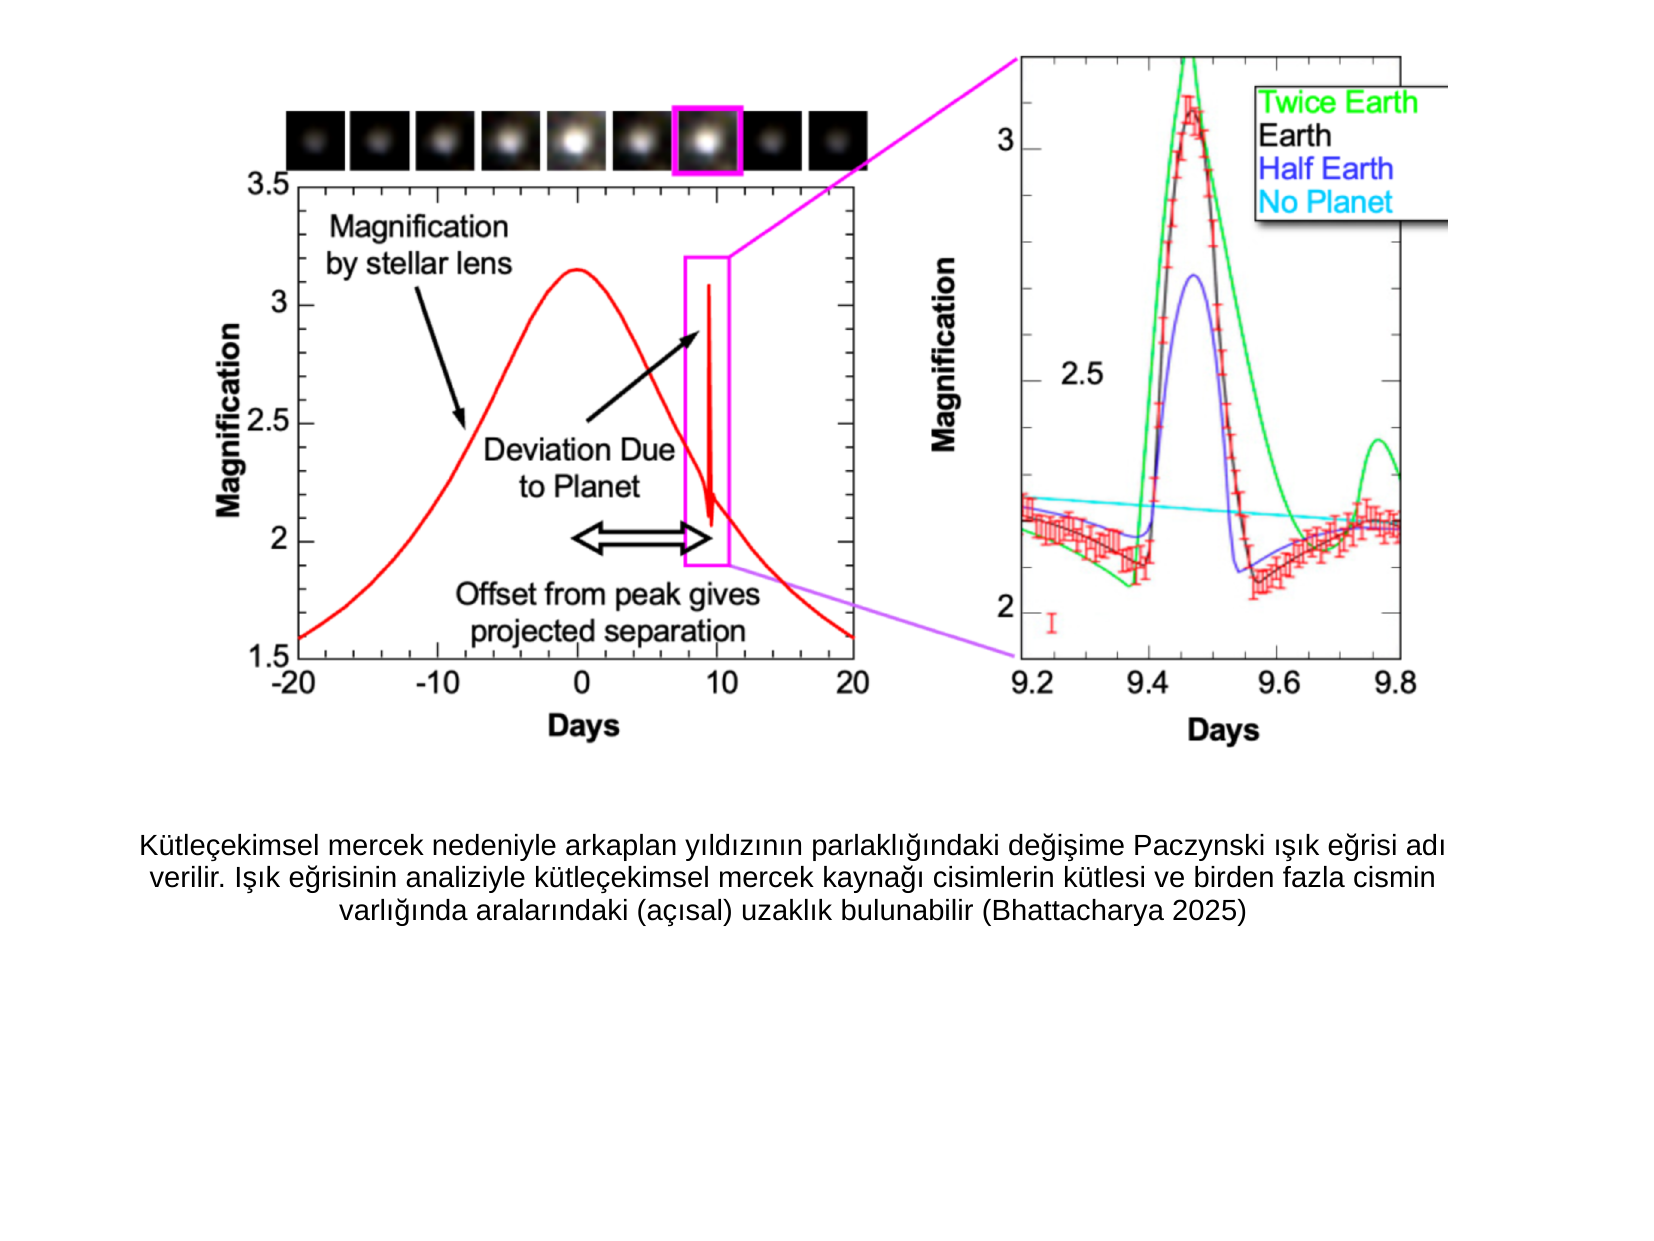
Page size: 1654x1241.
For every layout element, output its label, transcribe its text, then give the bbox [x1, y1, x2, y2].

picture [201, 33, 1448, 770]
text_box Kütleçekimsel mercek nedeniyle arkaplan yıldızının parlaklığındaki değişime Paczynski ışık eğrisi adı verilir. Işık eğrisinin analiziyle kütleçekimsel mercek kaynağı cisimlerin kütlesi ve birden fazla cismin varlığında aralarındaki (açısal) uzaklık bulunabilir (Bhattacharya 2025) [84, 821, 1503, 939]
